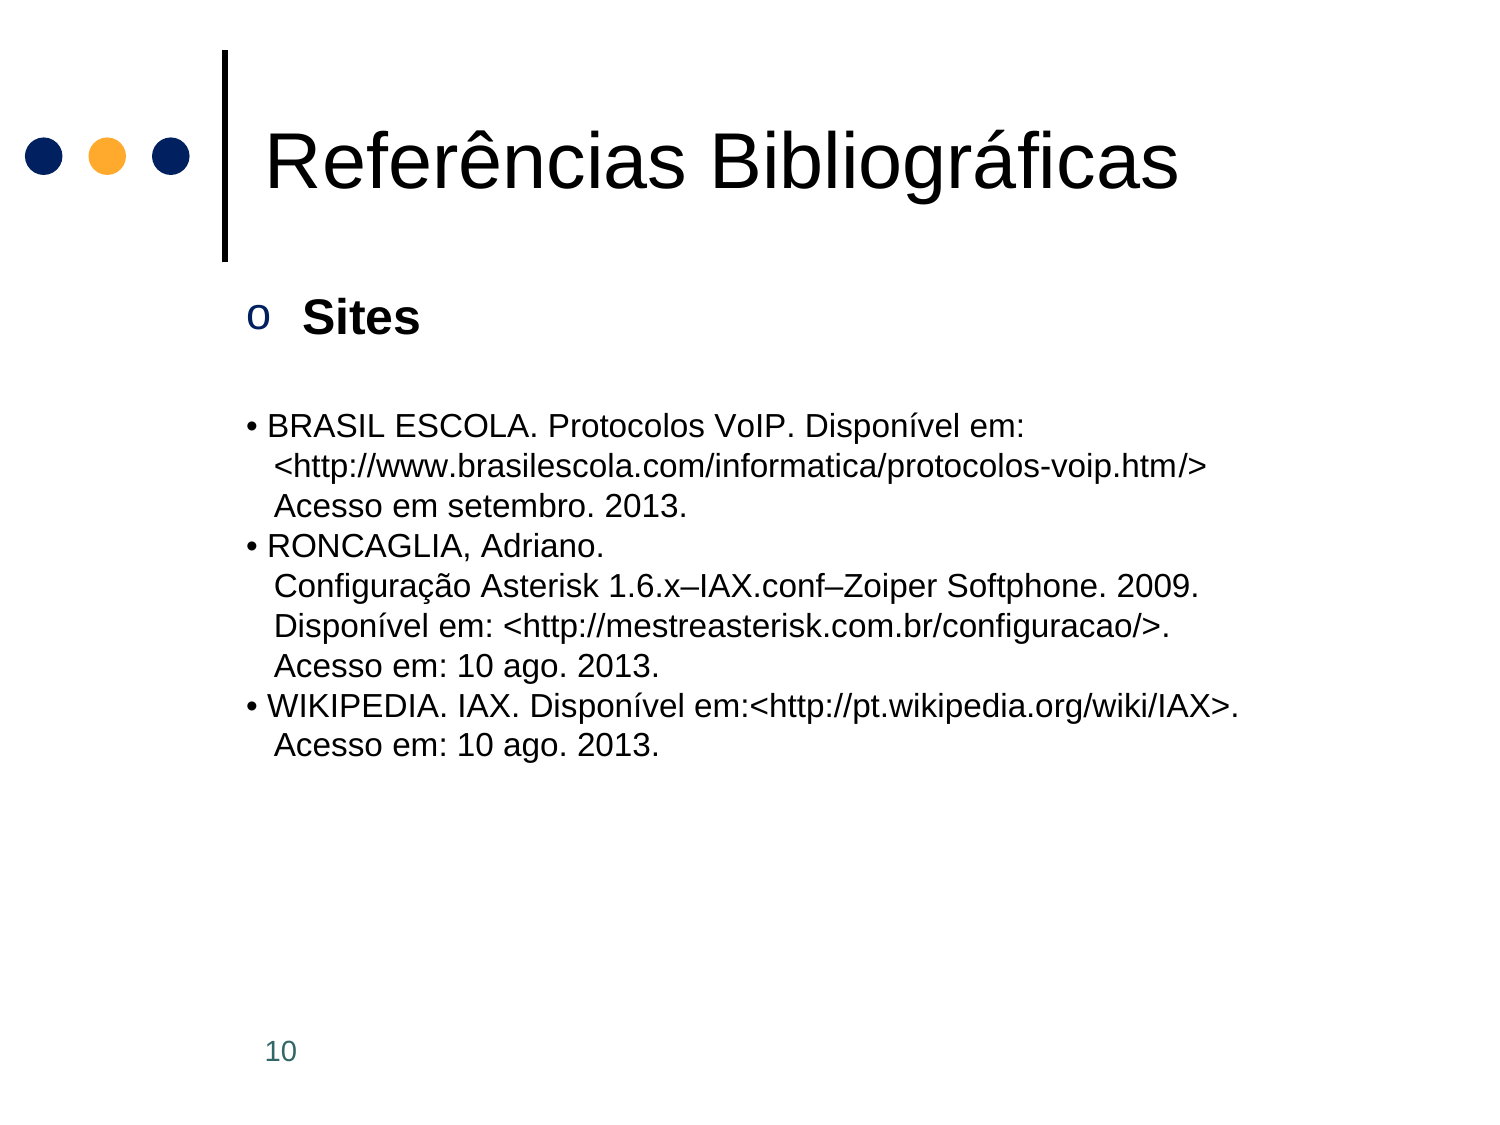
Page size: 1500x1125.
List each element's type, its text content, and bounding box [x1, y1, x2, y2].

list Sites • BRASIL ESCOLA. Protocolos VoIP. Disponível em: <http://www.brasilescola.com/informatica/protocolos-voip.htm/> Acesso em setembro. 2013. • RONCAGLIA, Adriano. Configuração Asterisk 1.6.x–IAX.conf–Zoiper Softphone. 2009. Disponível em: <http://mestreasterisk.com.br/configuracao/>. Acesso em: 10 ago. 2013. • WIKIPEDIA. IAX. Disponível em:<http://pt.wikipedia.org/wiki/IAX>. Acesso em: 10 ago. 2013. [230, 276, 1421, 1103]
text_box <número> [249, 1025, 463, 1101]
title Referências Bibliográficas [249, 31, 1401, 276]
